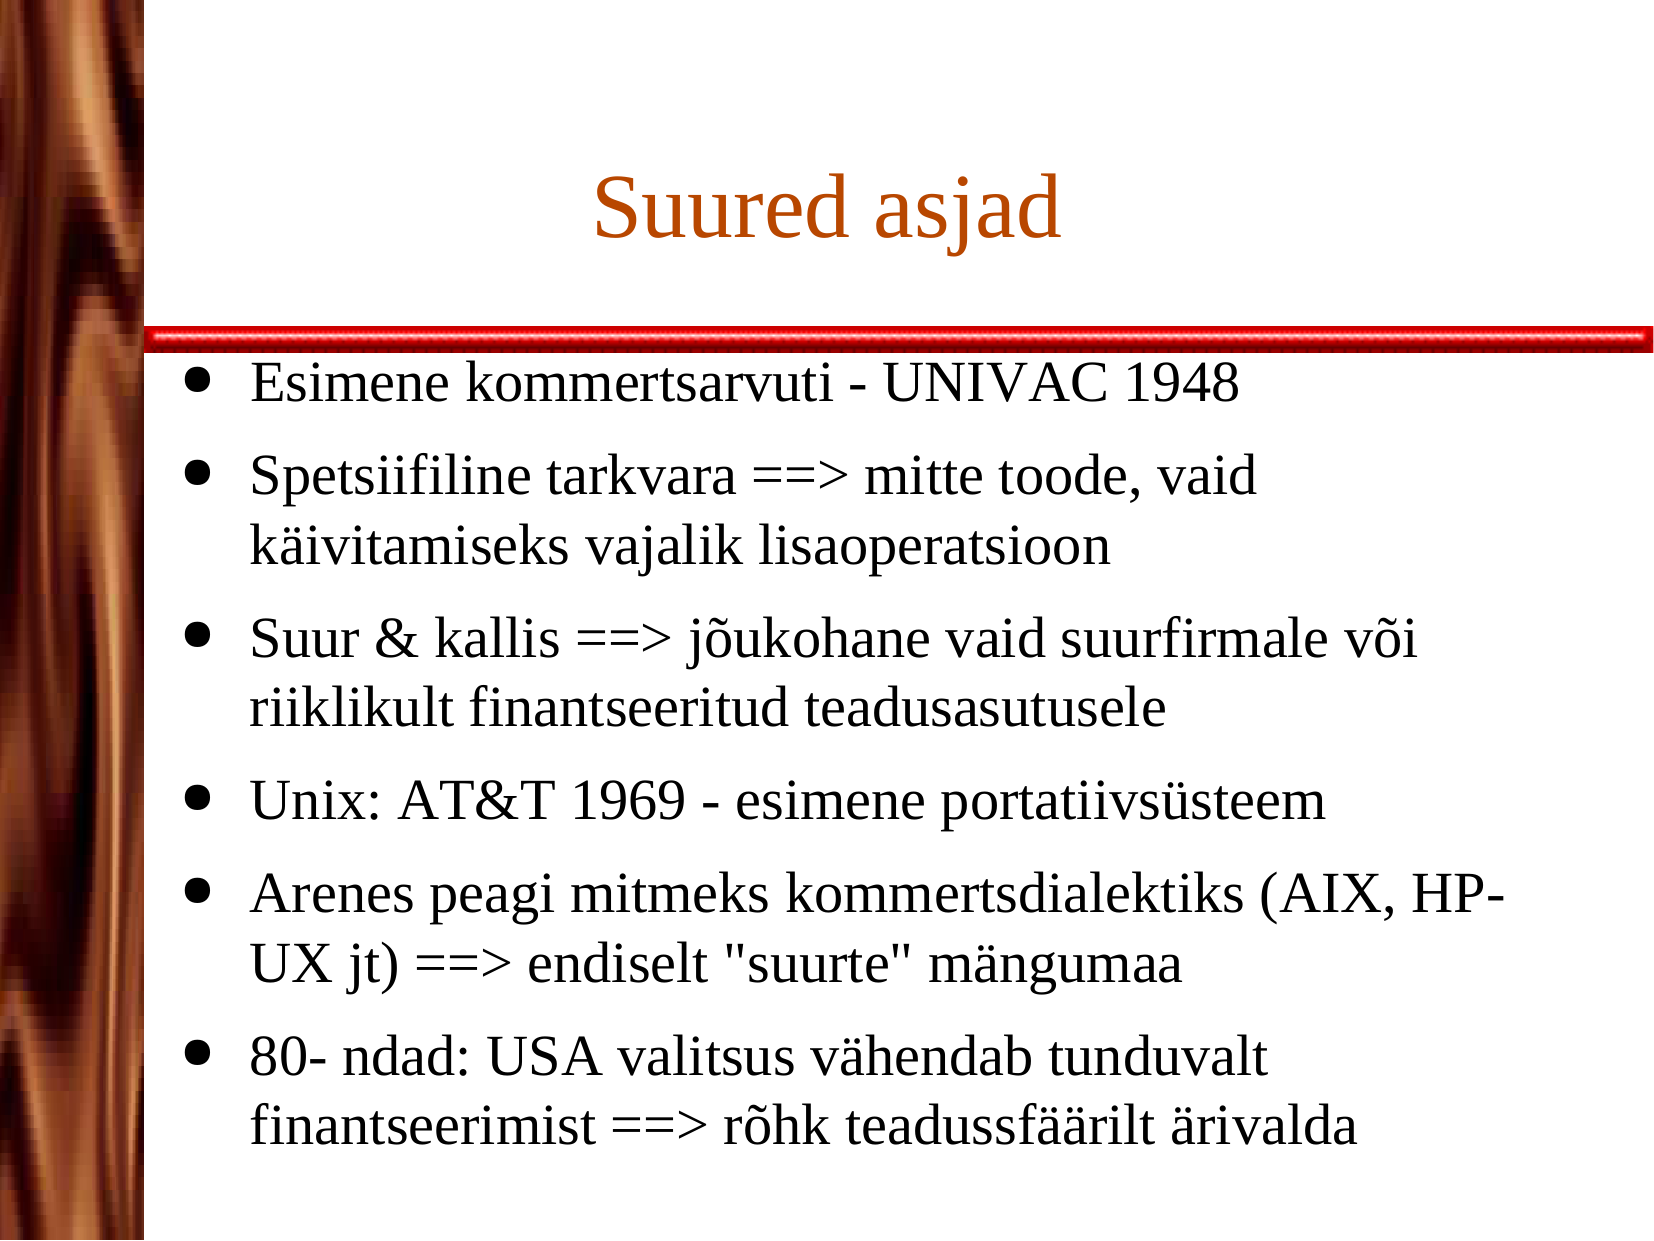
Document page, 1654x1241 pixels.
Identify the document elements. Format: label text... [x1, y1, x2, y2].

list Esimene kommertsarvuti - UNIVAC 1948 Spetsiifiline tarkvara ==> mitte toode, vaid käivitamiseks vajalik lisaoperatsioon Suur & kallis ==> jõukohane vaid suurfirmale või riiklikult finantseeritud teadusasutusele Unix: AT&T 1969 - esimene portatiivsüsteem Arenes peagi mitmeks kommertsdialektiks (AIX, HP-UX jt) ==> endiselt "suurte" mängumaa 80- ndad: USA valitsus vähendab tunduvalt finantseerimist ==> rõhk teadussfäärilt ärivalda [121, 344, 1533, 1168]
picture [0, 0, 1654, 1240]
title Suured asjad [121, 100, 1533, 312]
